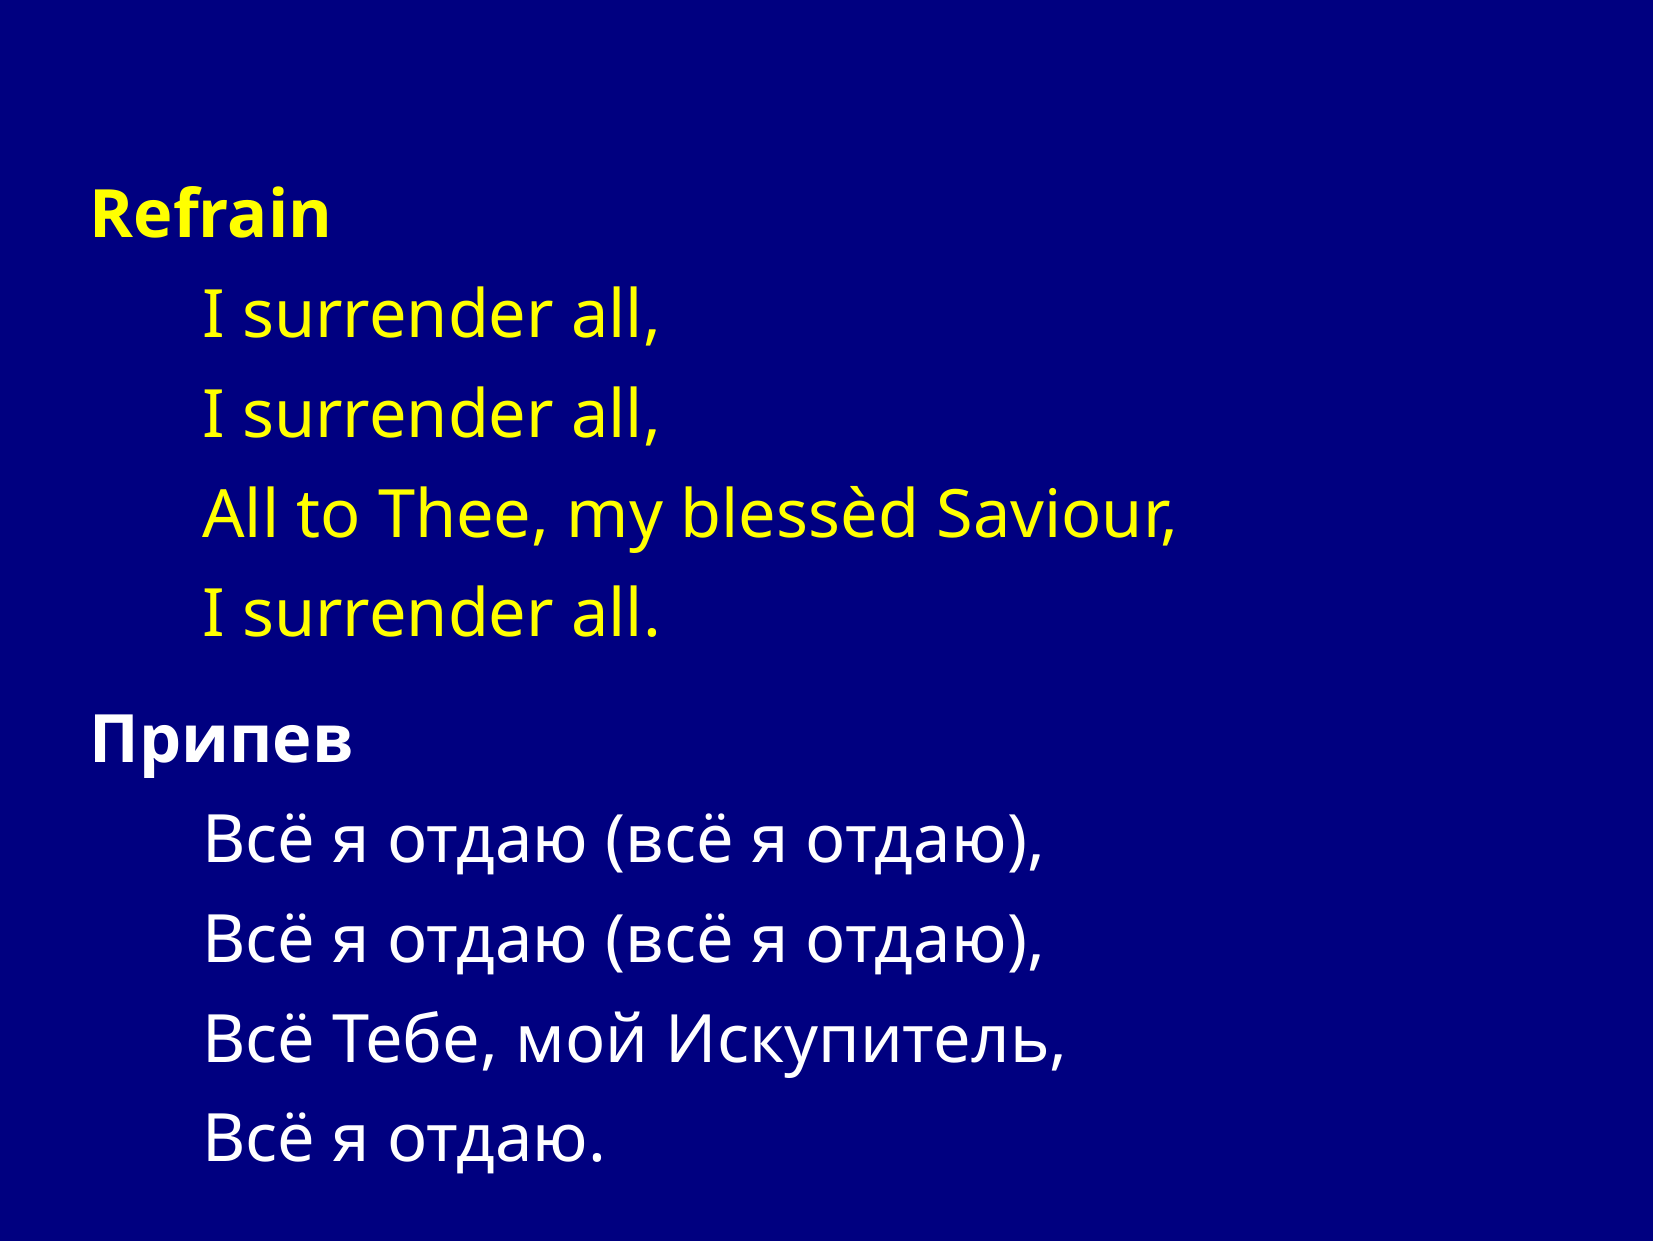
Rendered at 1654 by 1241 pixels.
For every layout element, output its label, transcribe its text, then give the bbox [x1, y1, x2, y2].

text_box Припев Всё я отдаю (всё я отдаю), Всё я отдаю (всё я отдаю), Всё Тебе, мой Искупитель, Всё я отдаю. [75, 675, 1576, 1163]
text_box Refrain I surrender all, I surrender all, All to Thee, my blessèd Saviour, I surrender all. [75, 150, 1576, 638]
